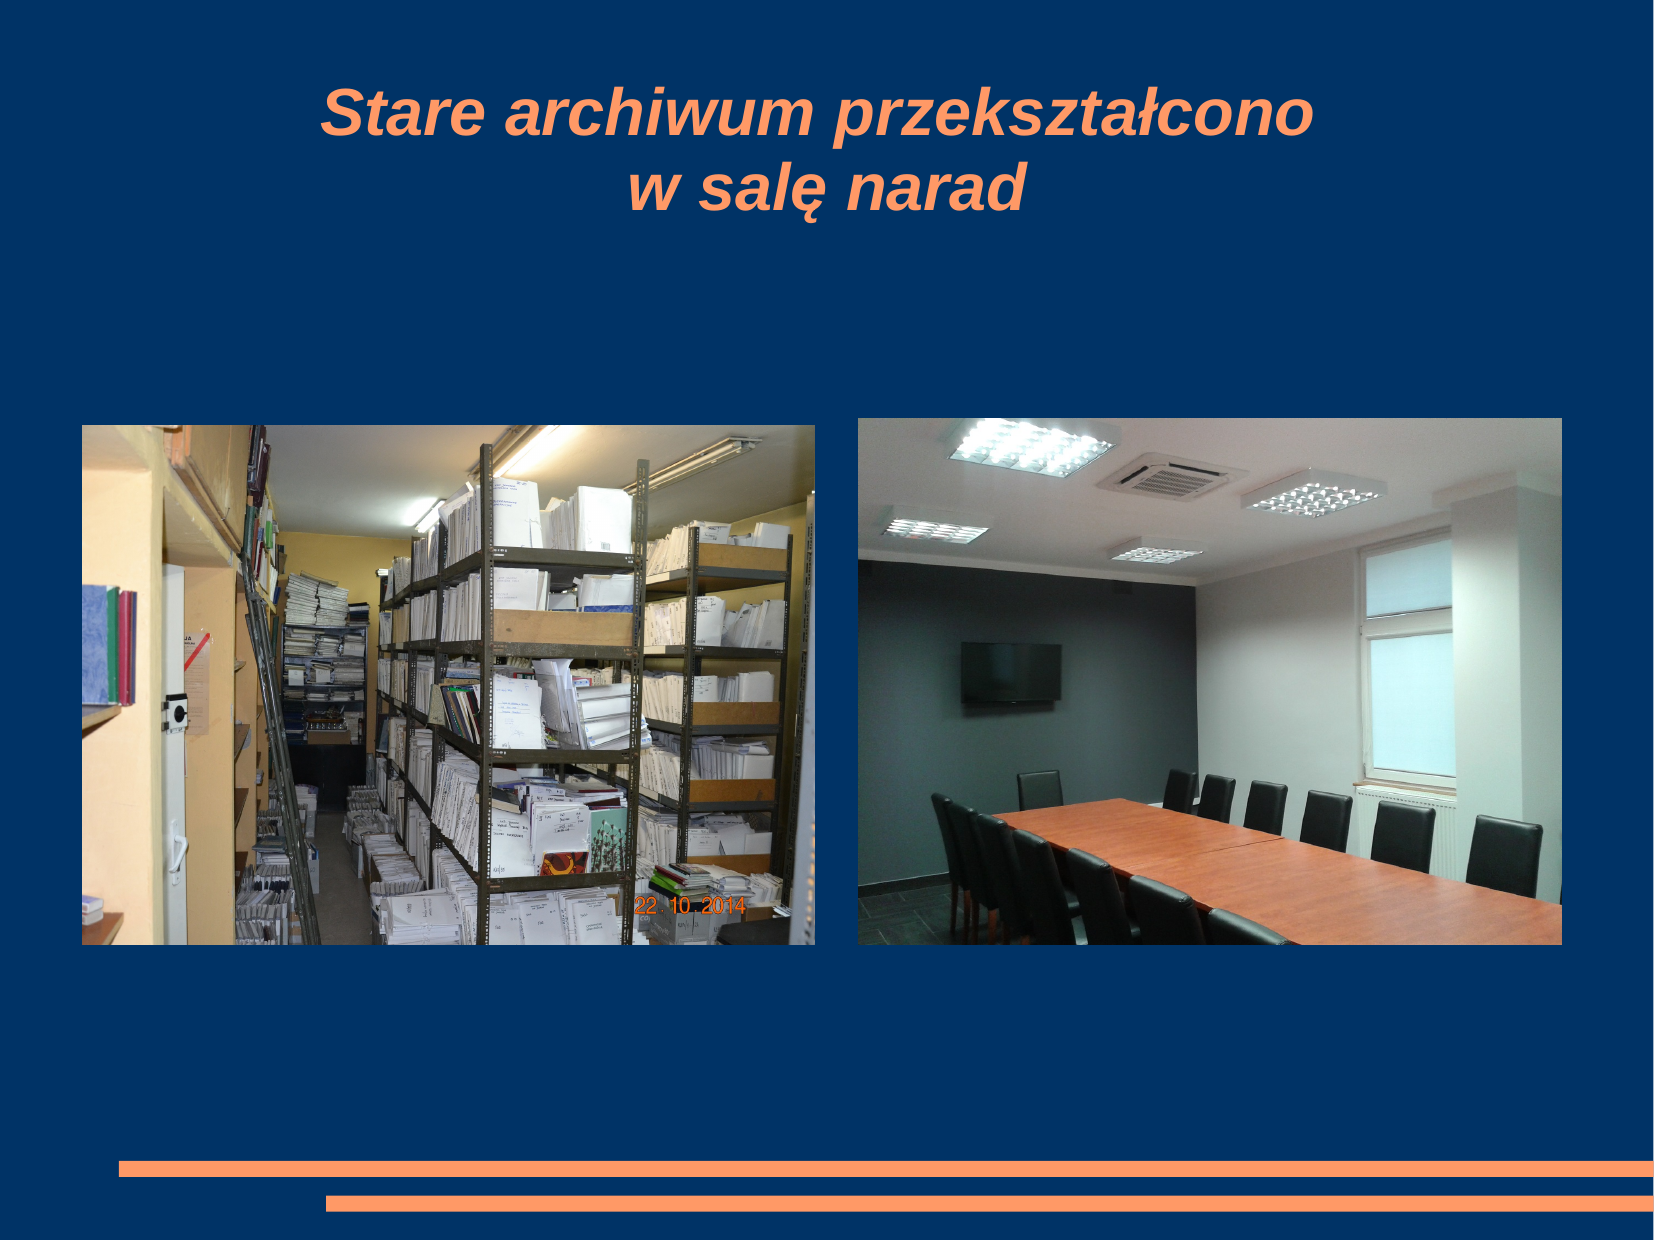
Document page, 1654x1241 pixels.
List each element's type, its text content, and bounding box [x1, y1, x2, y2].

title Stare archiwum przekształcono w salę narad [121, 46, 1534, 254]
picture [82, 425, 815, 945]
picture [858, 418, 1562, 945]
